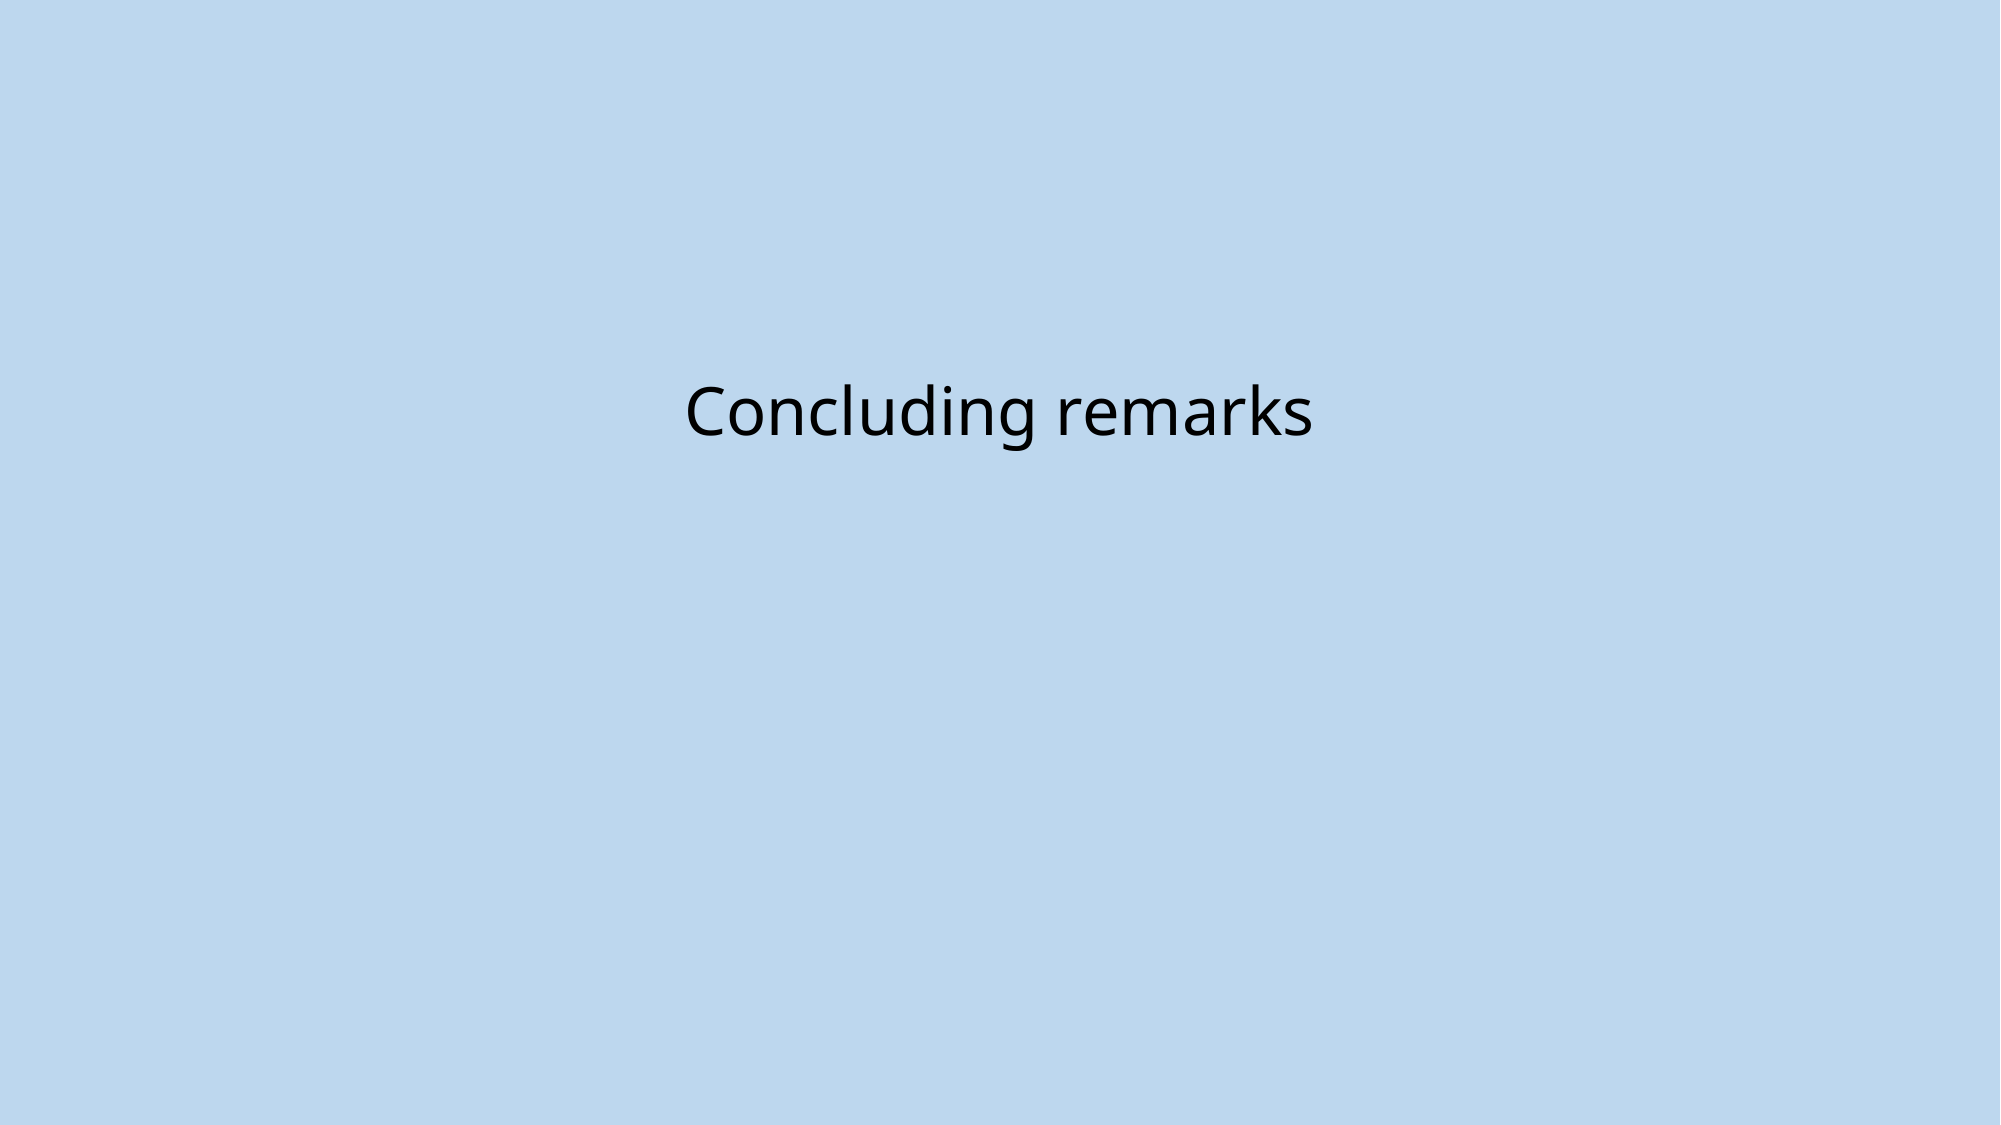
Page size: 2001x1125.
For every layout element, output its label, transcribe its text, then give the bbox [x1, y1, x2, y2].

text_box Concluding remarks [243, 321, 1757, 447]
